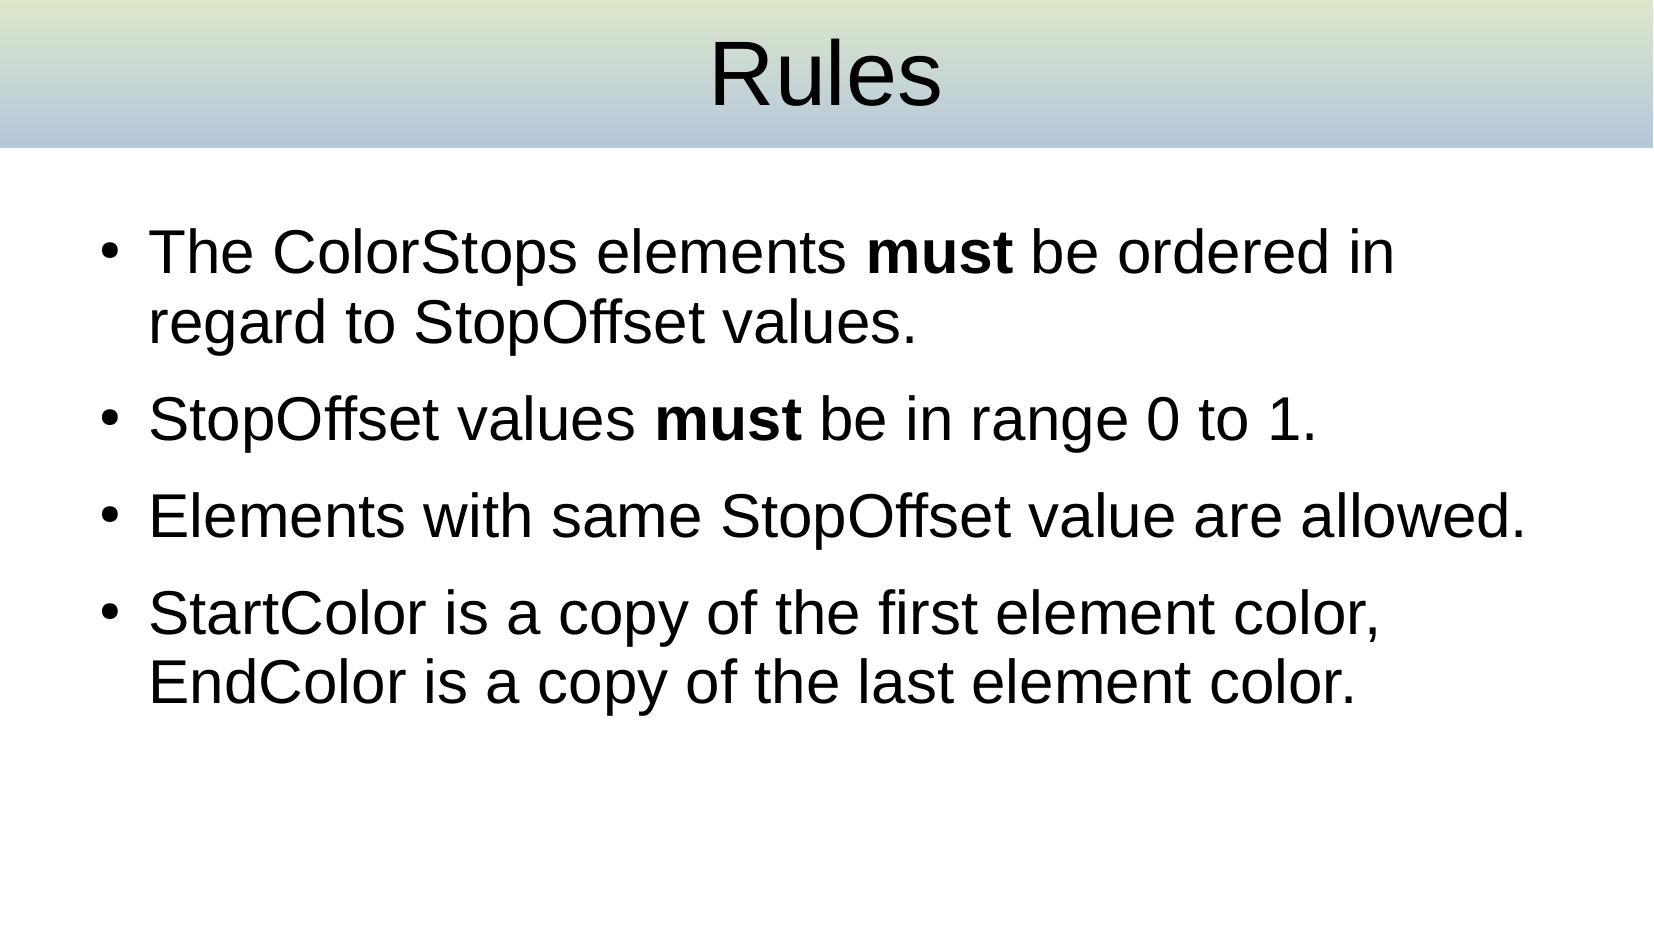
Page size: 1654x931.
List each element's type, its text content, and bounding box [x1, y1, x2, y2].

title Rules [0, 0, 1653, 148]
list The ColorStops elements must be ordered in regard to StopOffset values. StopOffset values must be in range 0 to 1. Elements with same StopOffset value are allowed. StartColor is a copy of the first element color, EndColor is a copy of the last element color. [82, 217, 1571, 757]
